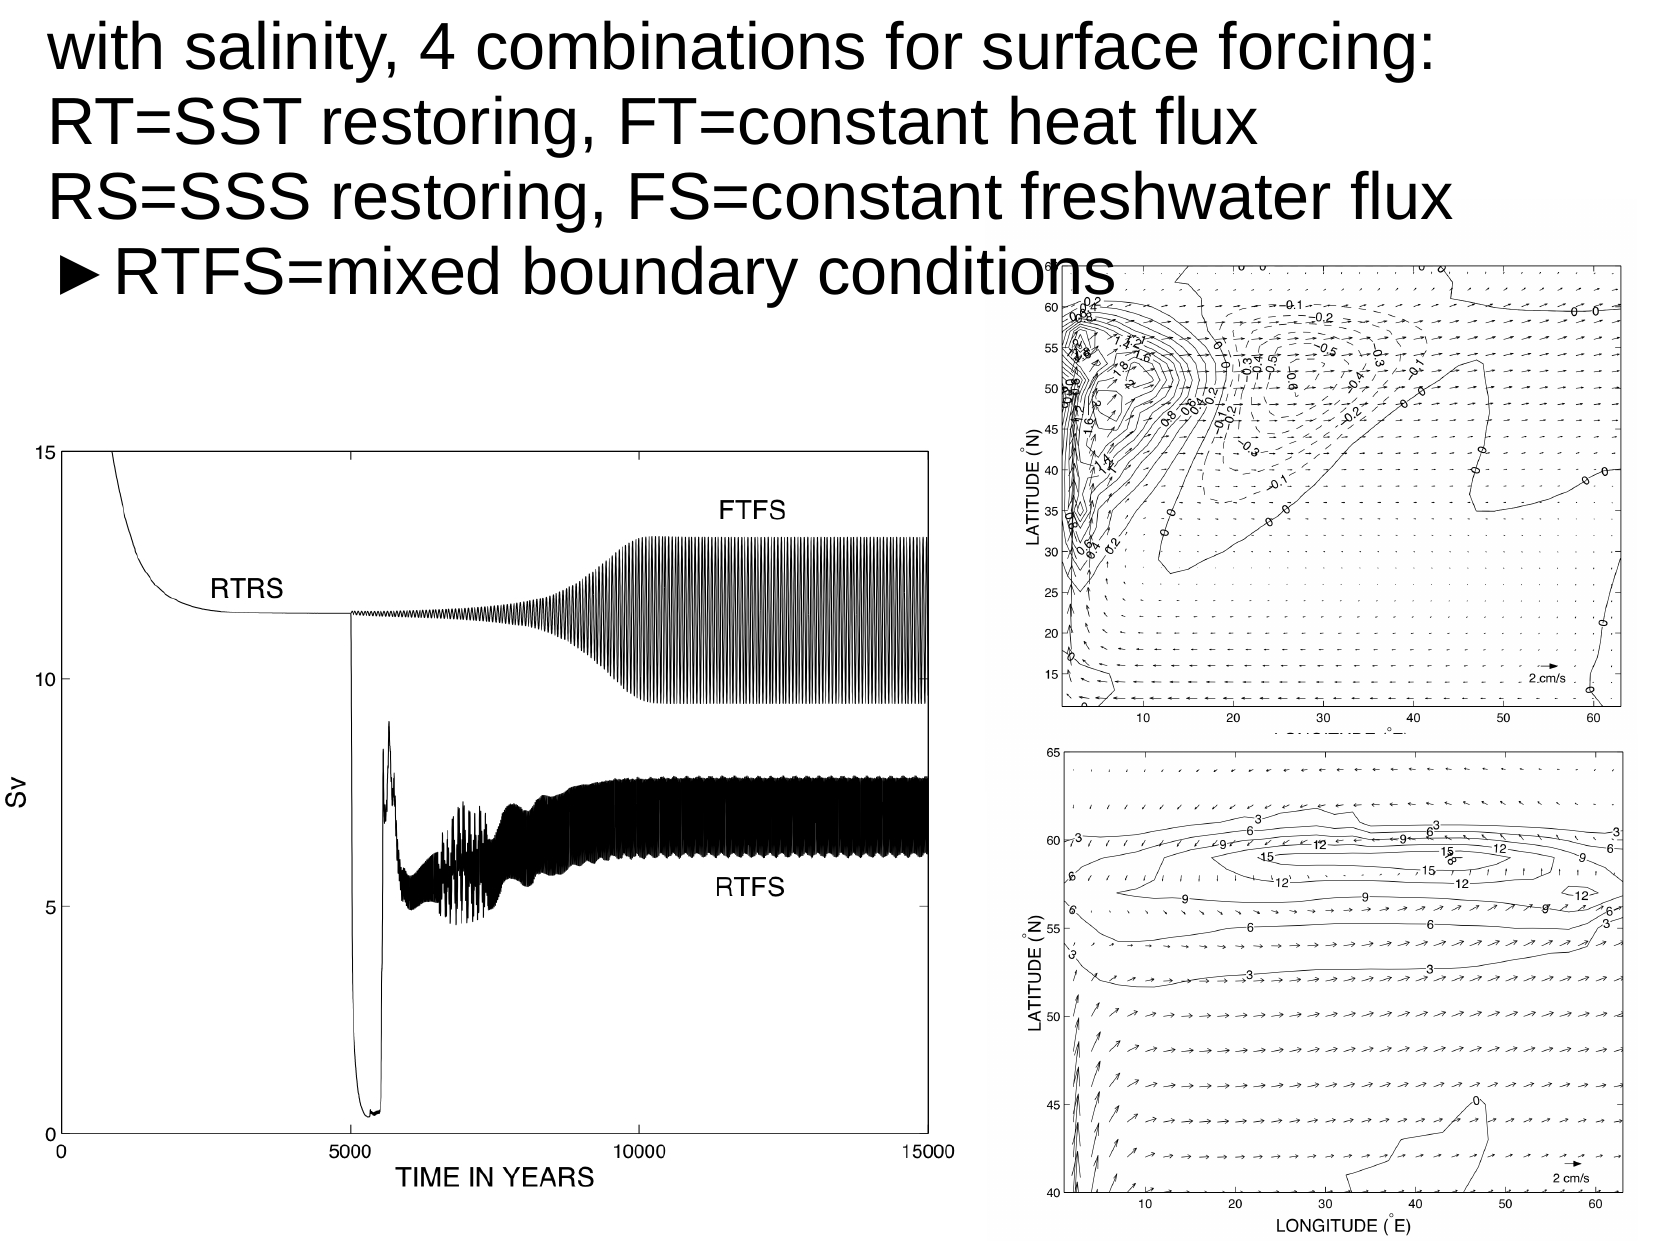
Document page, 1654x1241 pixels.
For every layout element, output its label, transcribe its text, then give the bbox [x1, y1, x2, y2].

title with salinity, 4 combinations for surface forcing: RT=SST restoring, FT=constant heat flux RS=SSS restoring, FS=constant freshwater flux ►RTFS=mixed boundary conditions [47, 9, 1654, 308]
picture [0, 269, 1638, 1241]
